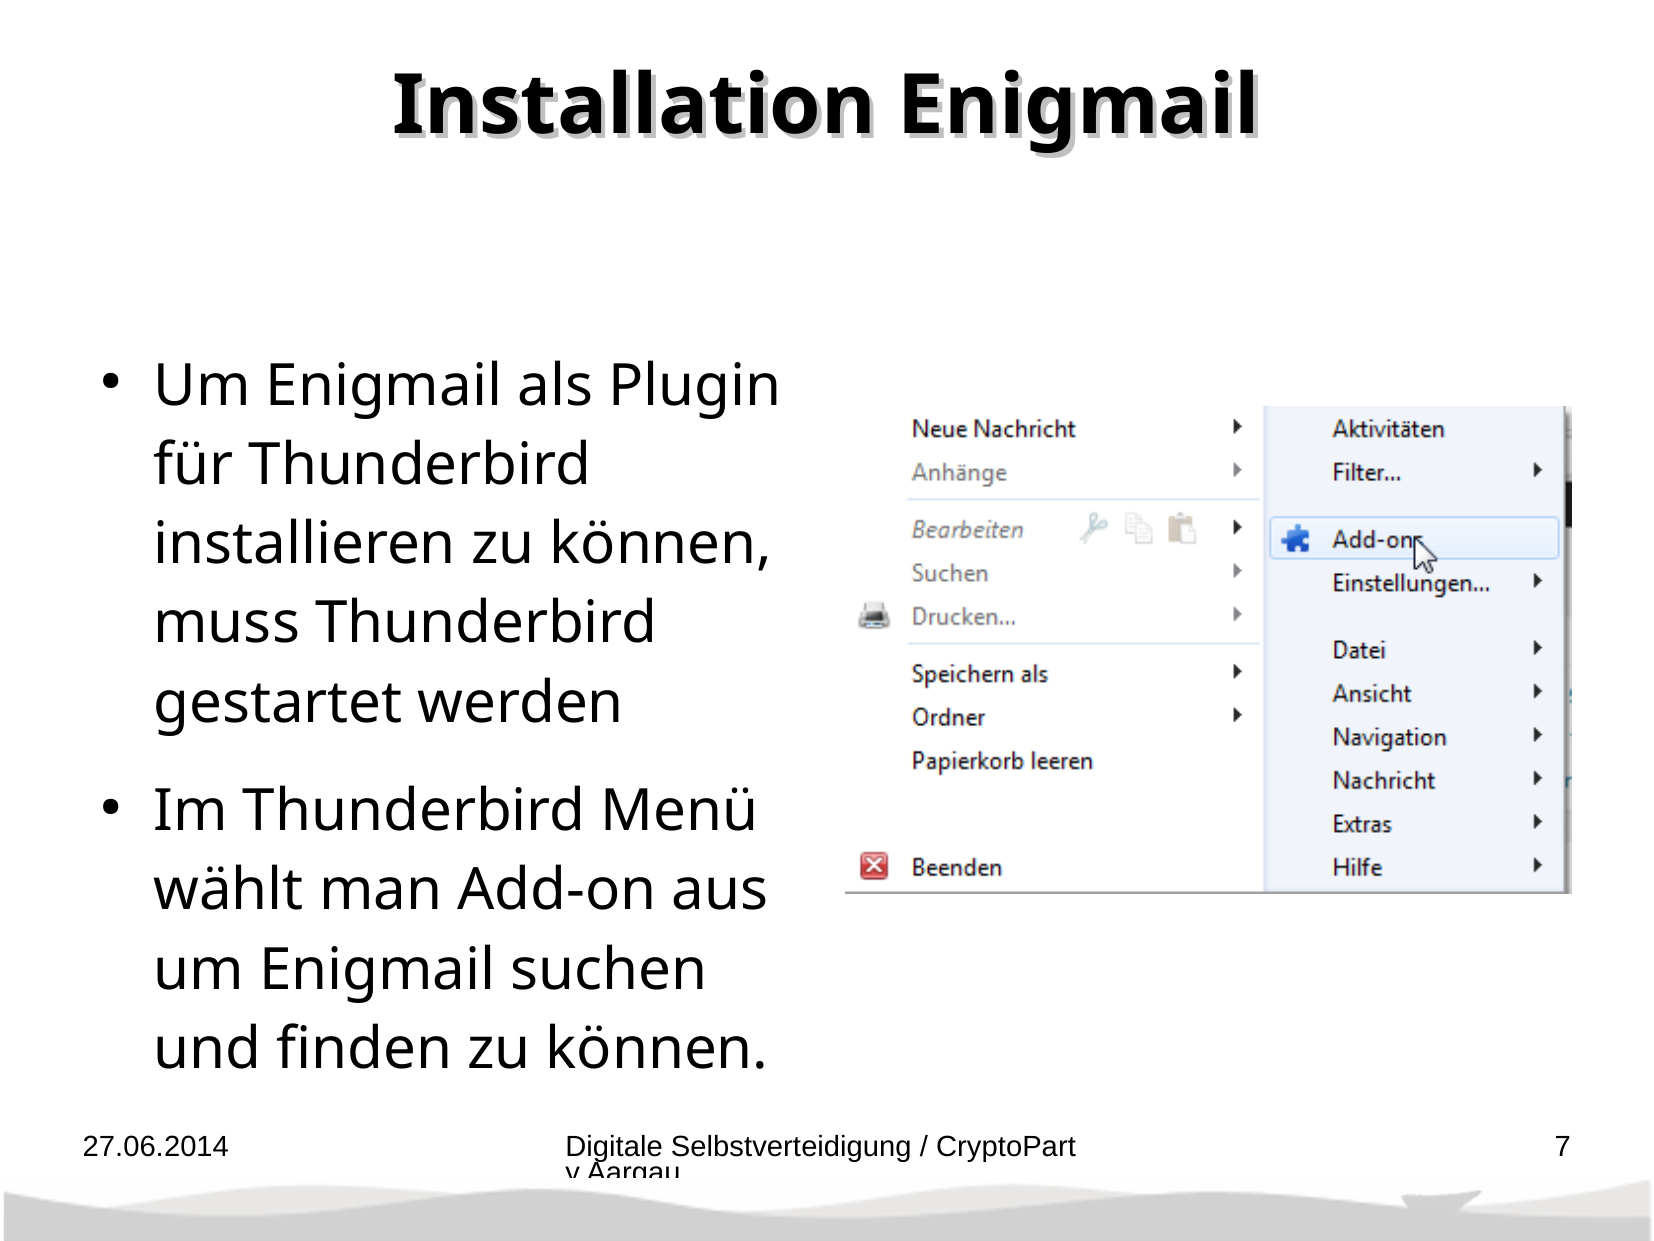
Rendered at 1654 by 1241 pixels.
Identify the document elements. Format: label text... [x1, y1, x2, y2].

list Um Enigmail als Plugin für Thunderbird installieren zu können, muss Thunderbird gestartet werden Im Thunderbird Menü wählt man Add-on aus um Enigmail suchen und finden zu können. [82, 290, 809, 1010]
picture [845, 406, 1572, 894]
title Installation Enigmail [82, 49, 1571, 257]
picture [3, 1178, 1654, 1241]
